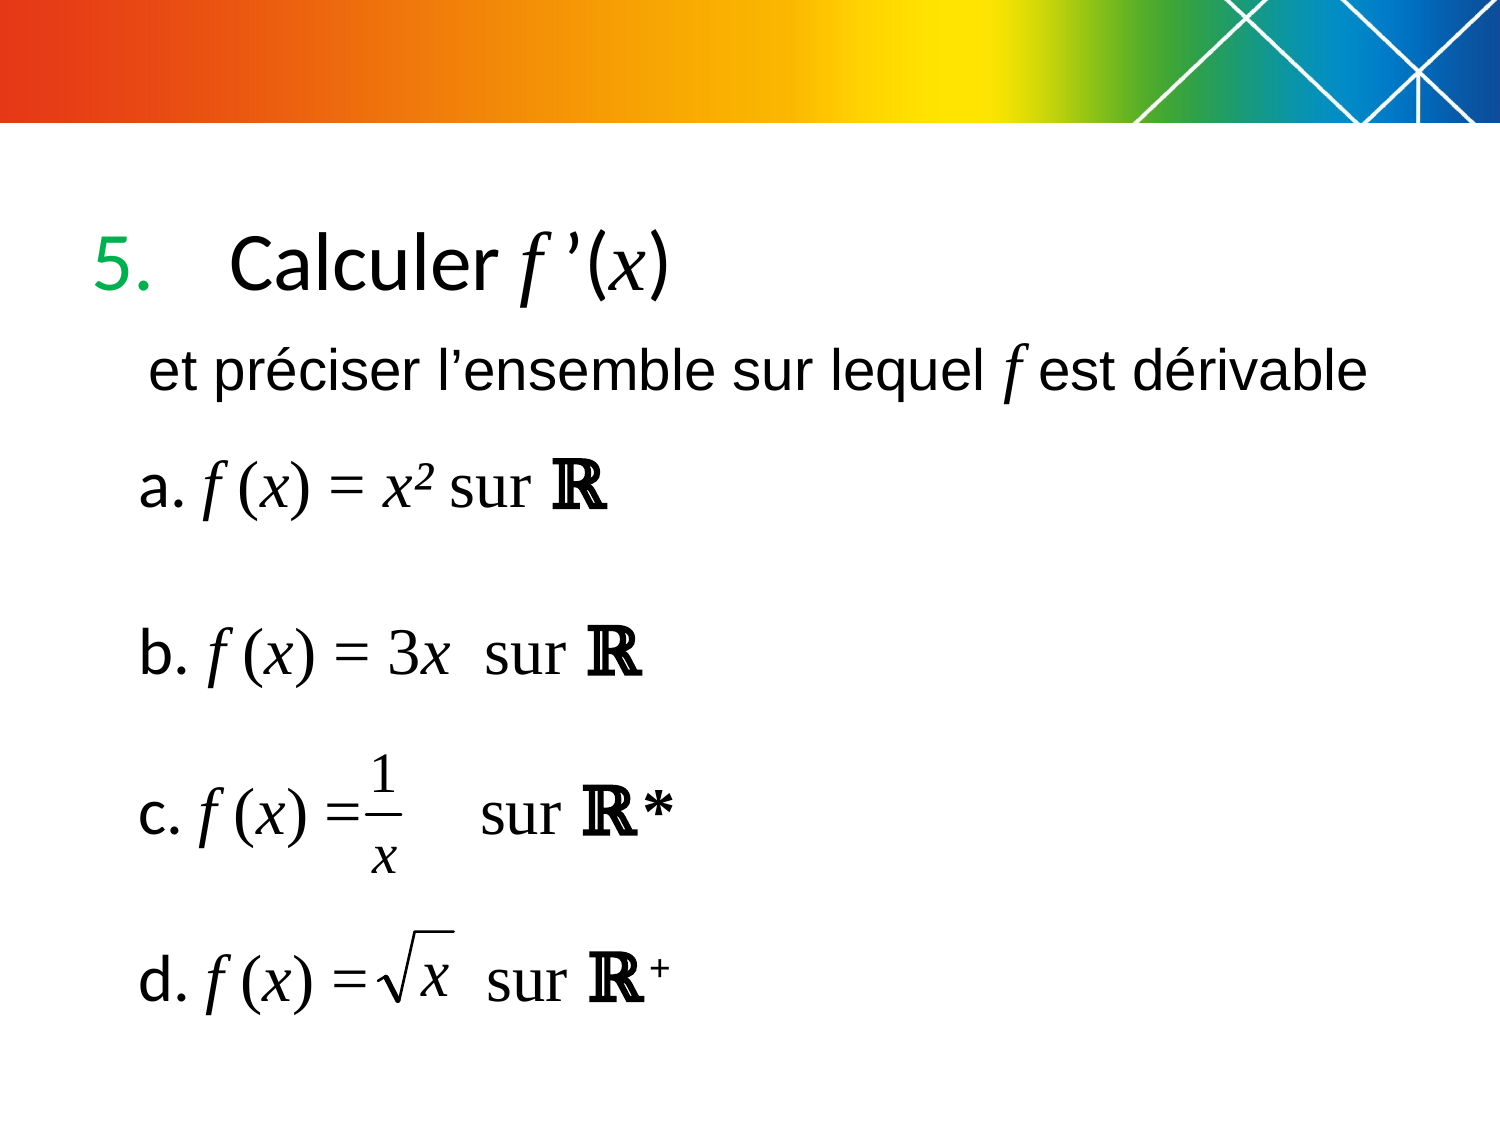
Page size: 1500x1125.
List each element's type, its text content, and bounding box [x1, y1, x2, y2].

text_box et préciser l’ensemble sur lequel f est dérivable [133, 316, 1385, 412]
picture [1340, 0, 1500, 123]
chart [356, 738, 414, 886]
chart [366, 917, 467, 1020]
text_box a. f (x) = x² sur ℝ b. f (x) = 3x sur ℝ c. f (x) = sur ℝ* d. f (x) = sur ℝ+ [123, 433, 786, 1103]
title Calculer f ’(x) [76, 163, 1500, 351]
picture [0, 0, 1359, 123]
